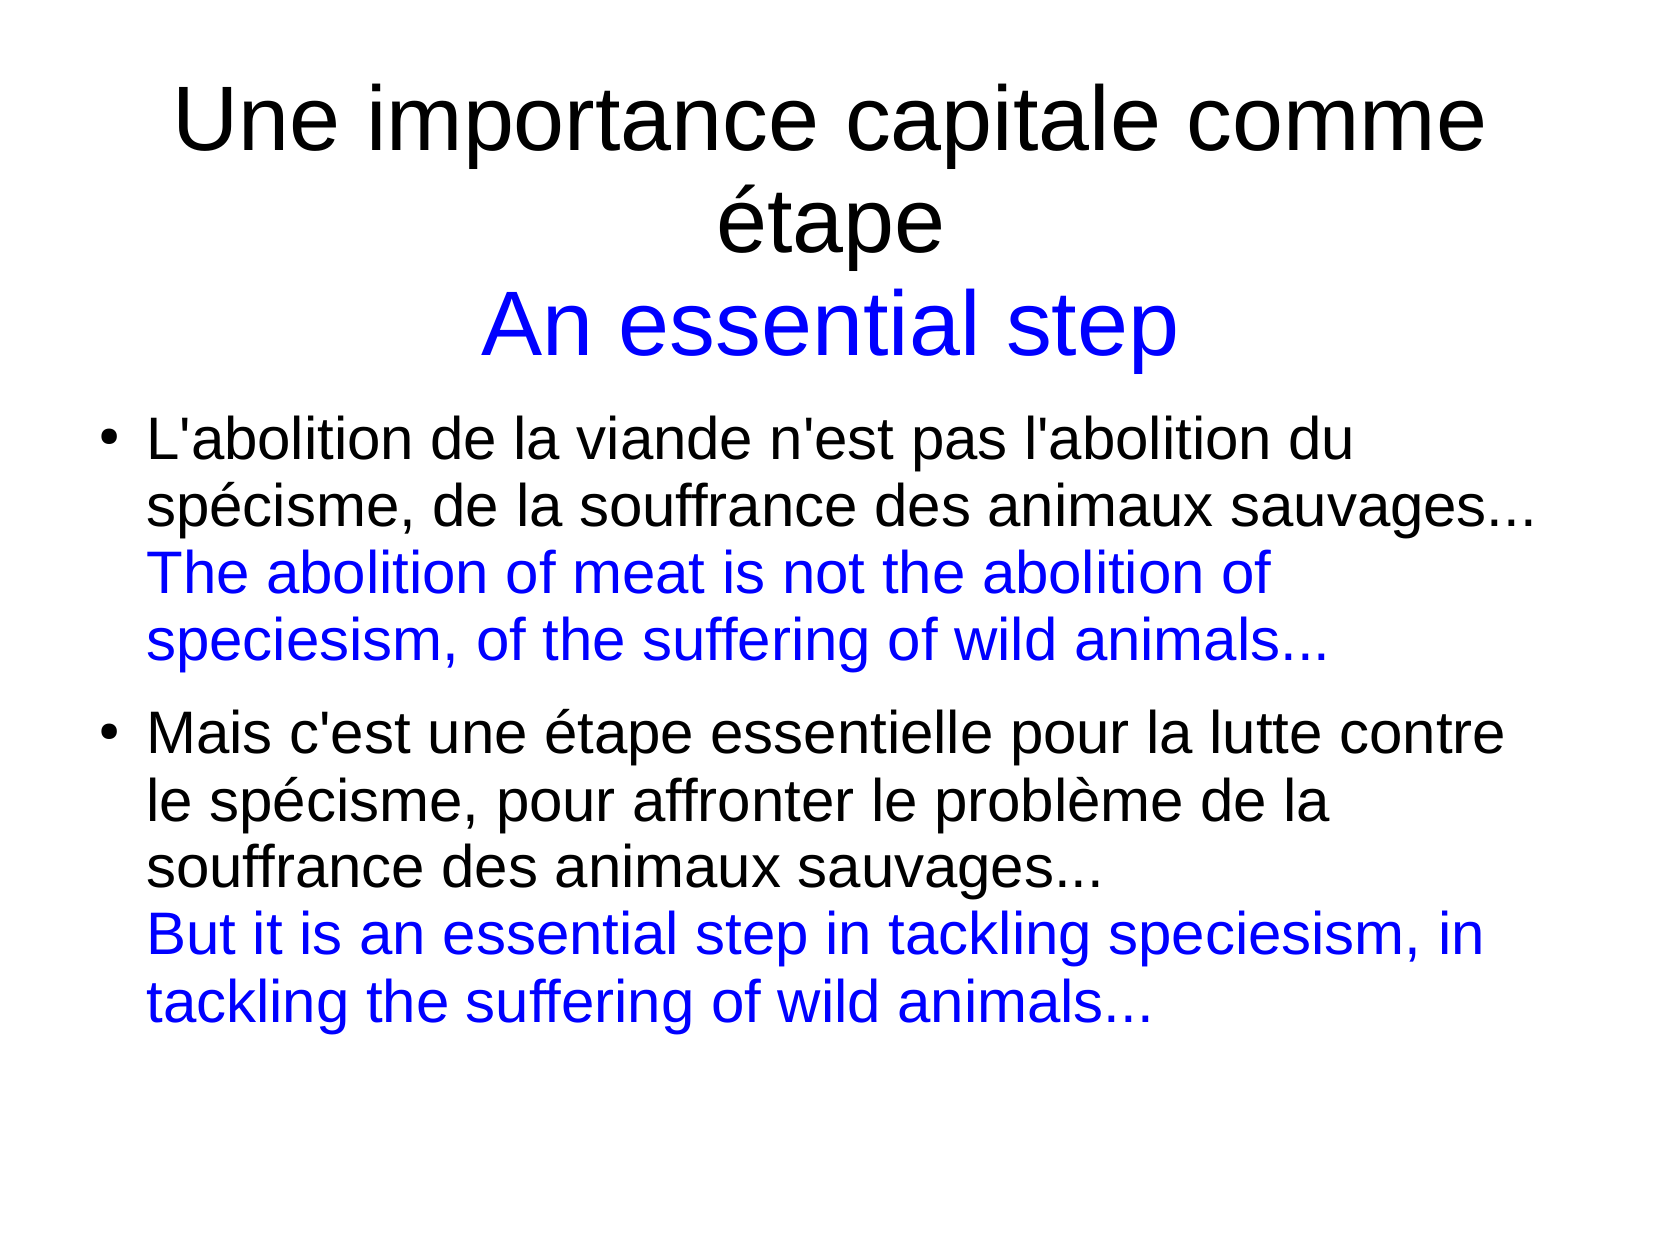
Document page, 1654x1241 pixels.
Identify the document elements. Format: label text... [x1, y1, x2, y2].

title Une importance capitale comme étape An essential step [86, 67, 1576, 376]
list L'abolition de la viande n'est pas l'abolition du spécisme, de la souffrance des animaux sauvages... The abolition of meat is not the abolition of speciesism, of the suffering of wild animals... Mais c'est une étape essentielle pour la lutte contre le spécisme, pour affronter le problème de la souffrance des animaux sauvages... But it is an essential step in tackling speciesism, in tackling the suffering of wild animals... [82, 405, 1538, 1109]
